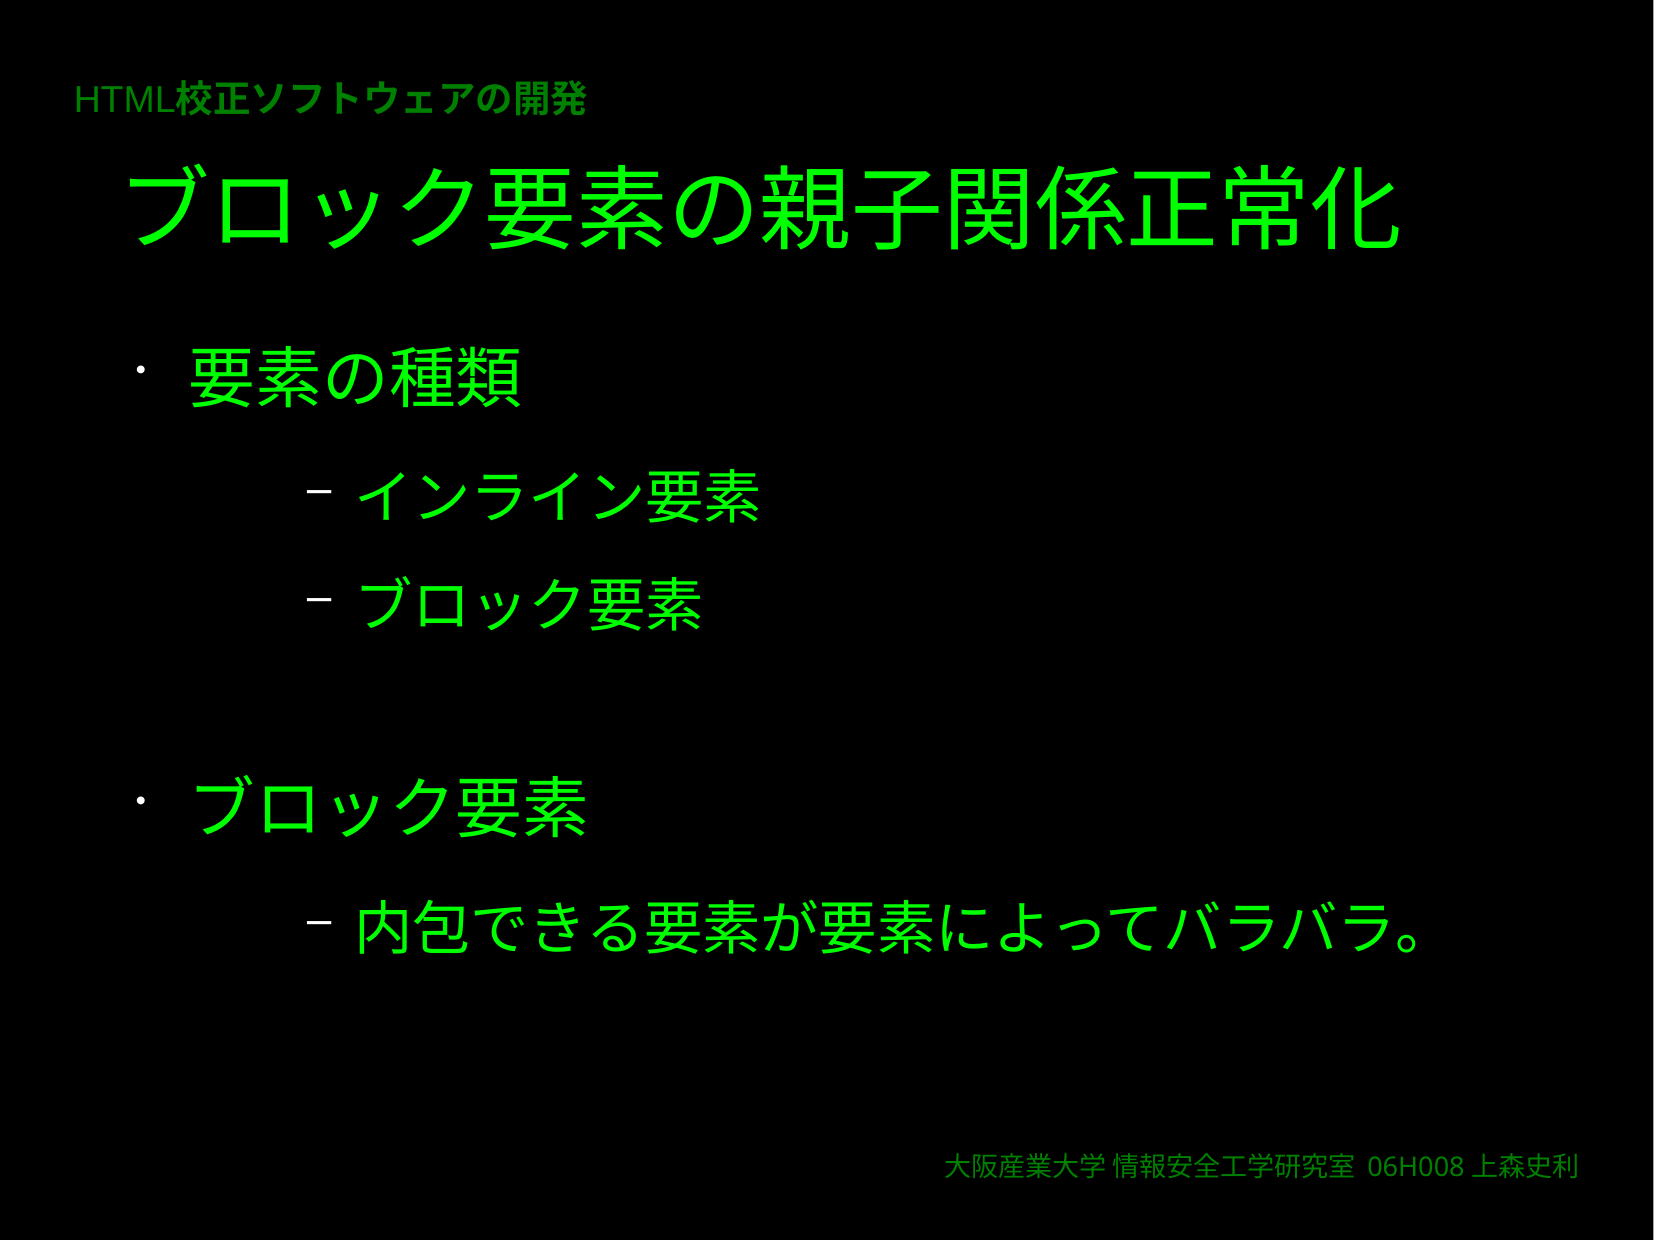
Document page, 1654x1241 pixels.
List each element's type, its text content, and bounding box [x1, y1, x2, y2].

list 要素の種類 インライン要素 ブロック要素 ブロック要素 内包できる要素が要素によってバラバラ。 [118, 324, 1595, 1078]
title ブロック要素の親子関係正常化 [118, 152, 1601, 252]
